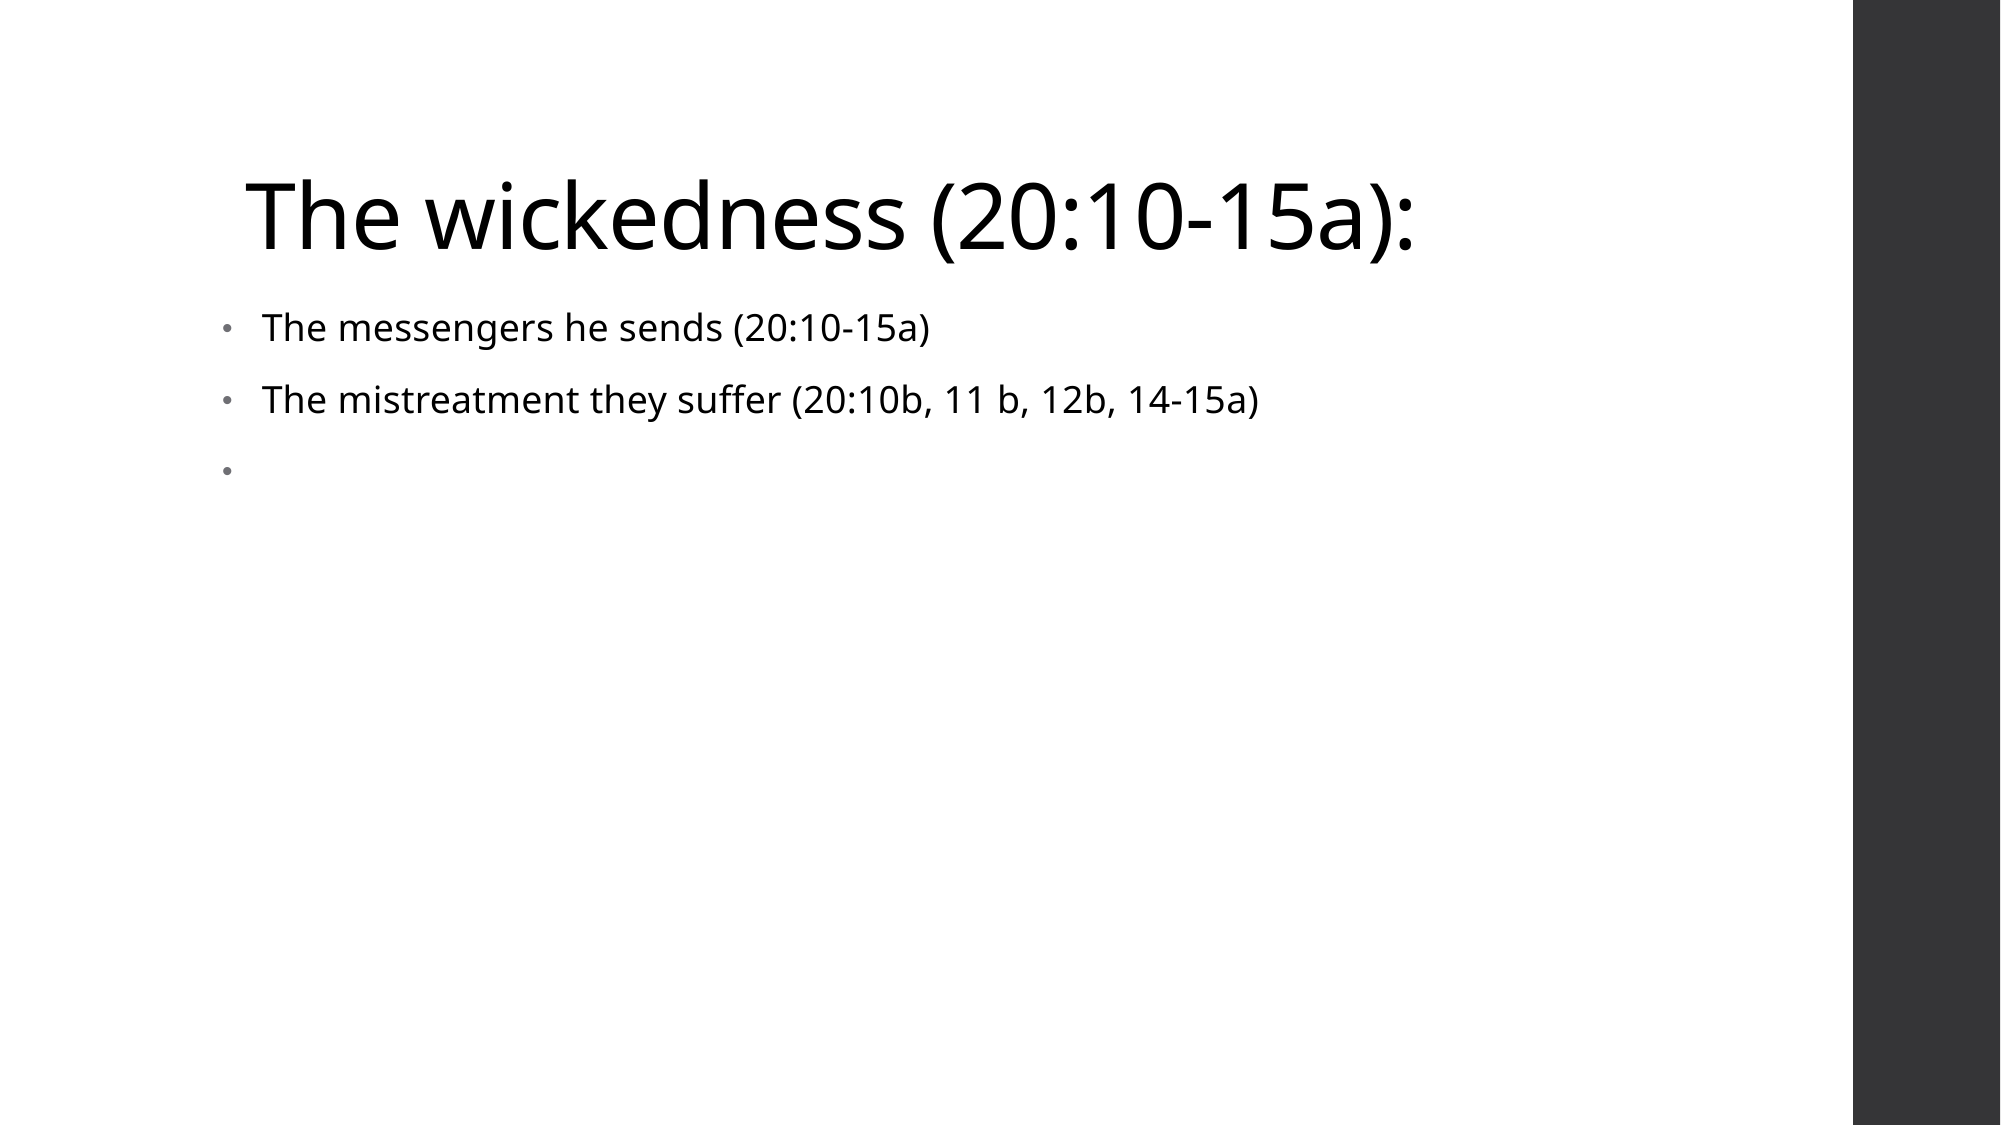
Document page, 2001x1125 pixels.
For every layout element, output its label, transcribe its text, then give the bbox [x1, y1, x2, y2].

list The messengers he sends (20:10-15a) The mistreatment they suffer (20:10b, 11 b, 12b, 14-15a) [206, 299, 1617, 1014]
title The wickedness (20:10-15a): [206, 60, 1797, 278]
